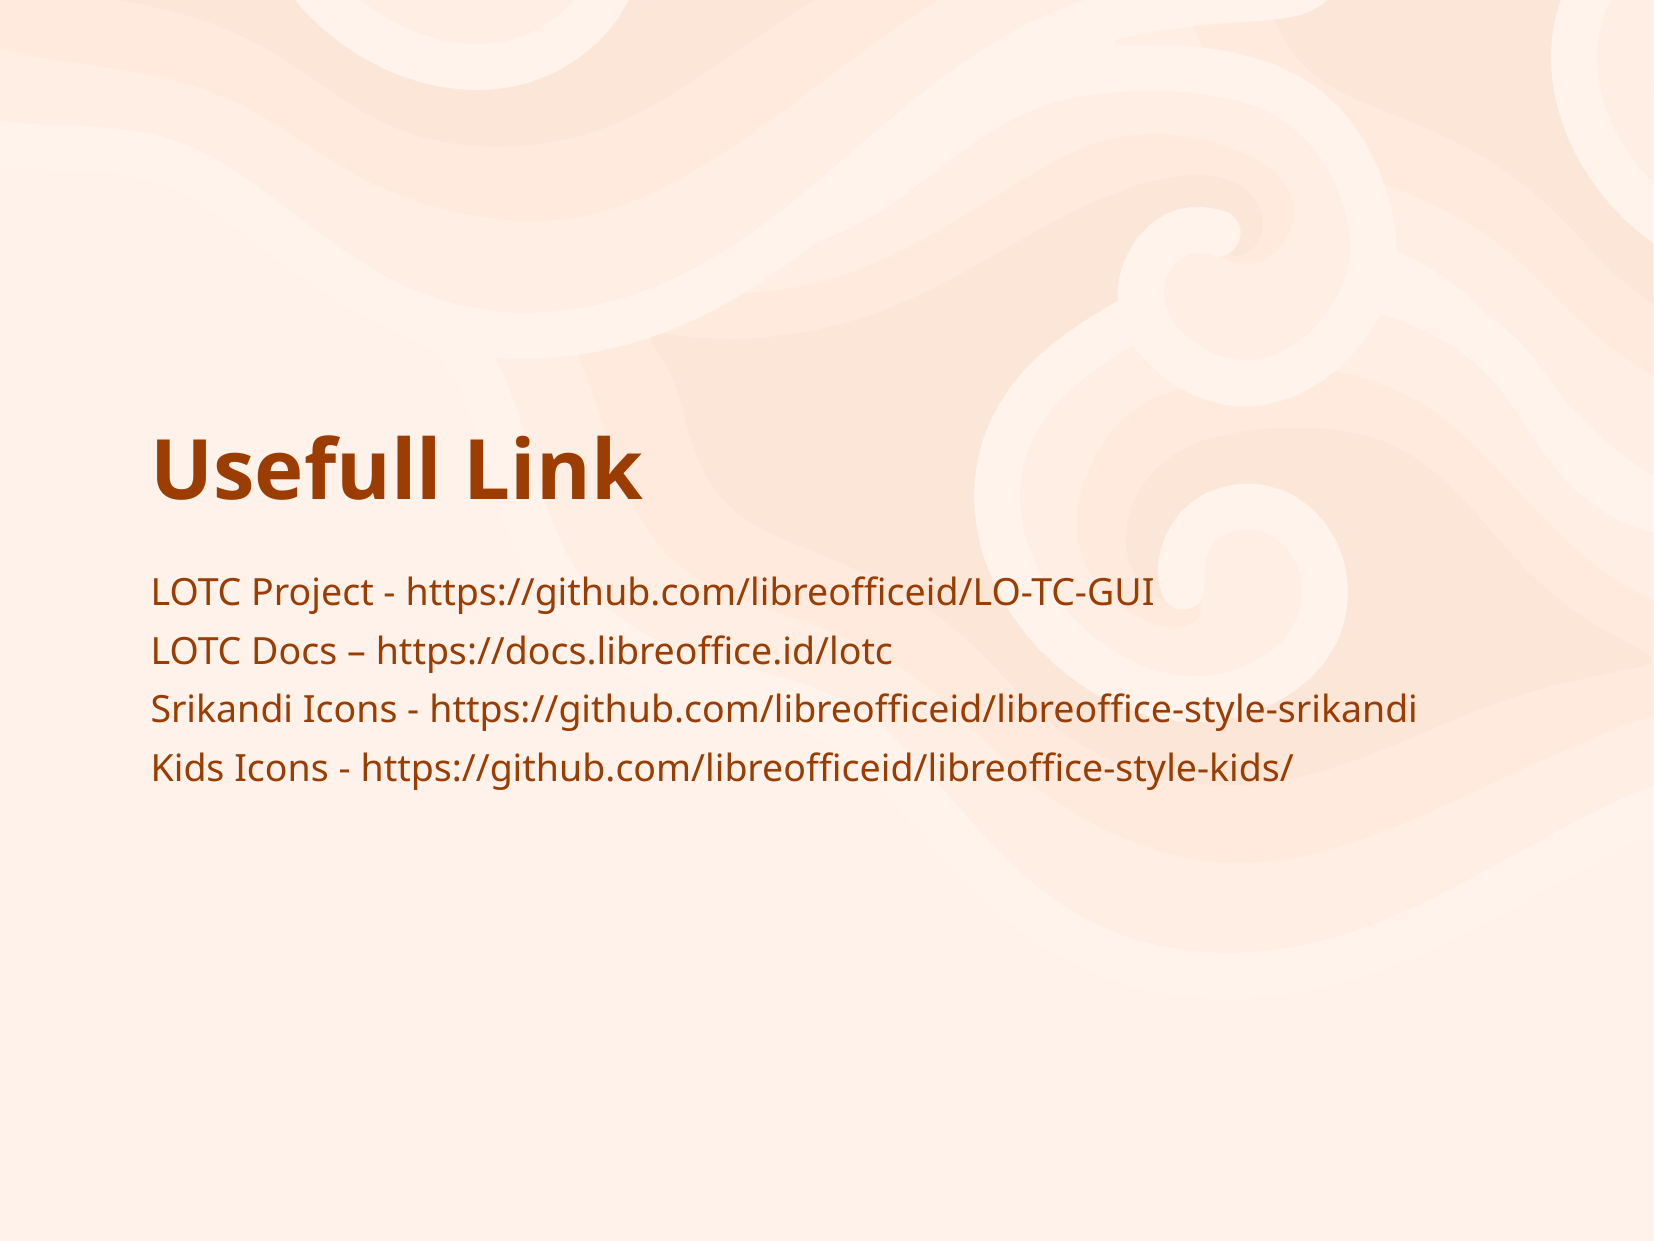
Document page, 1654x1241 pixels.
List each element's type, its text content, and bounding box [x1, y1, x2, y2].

picture [0, 0, 1654, 1241]
text_box Usefull Link [135, 402, 1471, 521]
text_box LOTC Project - https://github.com/libreofficeid/LO-TC-GUI LOTC Docs – https://docs.libreoffice.id/lotc Srikandi Icons - https://github.com/libreofficeid/libreoffice-style-srikandi Kids Icons - https://github.com/libreofficeid/libreoffice-style-kids/ [135, 550, 1471, 823]
